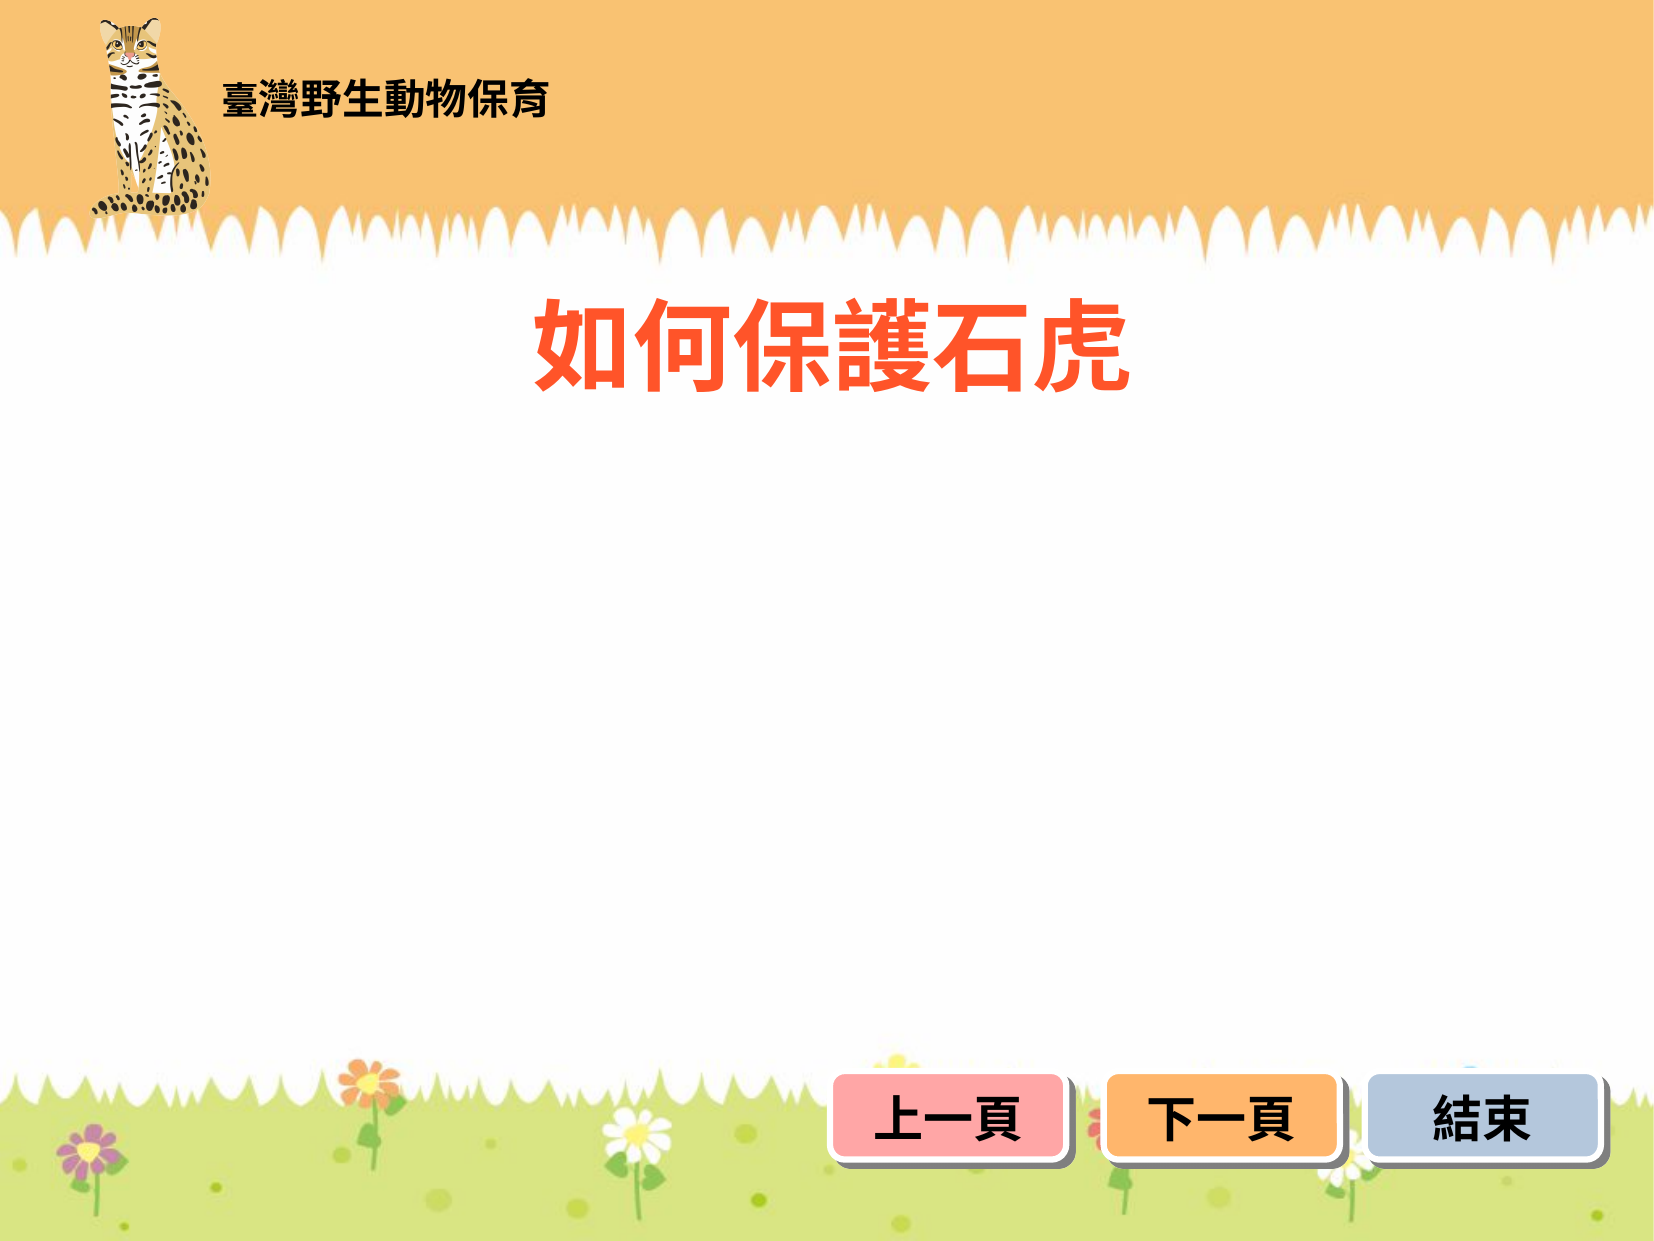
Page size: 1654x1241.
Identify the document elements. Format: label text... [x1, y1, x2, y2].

text_box 結束 [1364, 1070, 1601, 1160]
text_box 上一頁 [829, 1070, 1067, 1160]
text_box 下一頁 [1103, 1070, 1340, 1160]
title 如何保護石虎 [88, 235, 1577, 443]
picture [0, 0, 1654, 1241]
